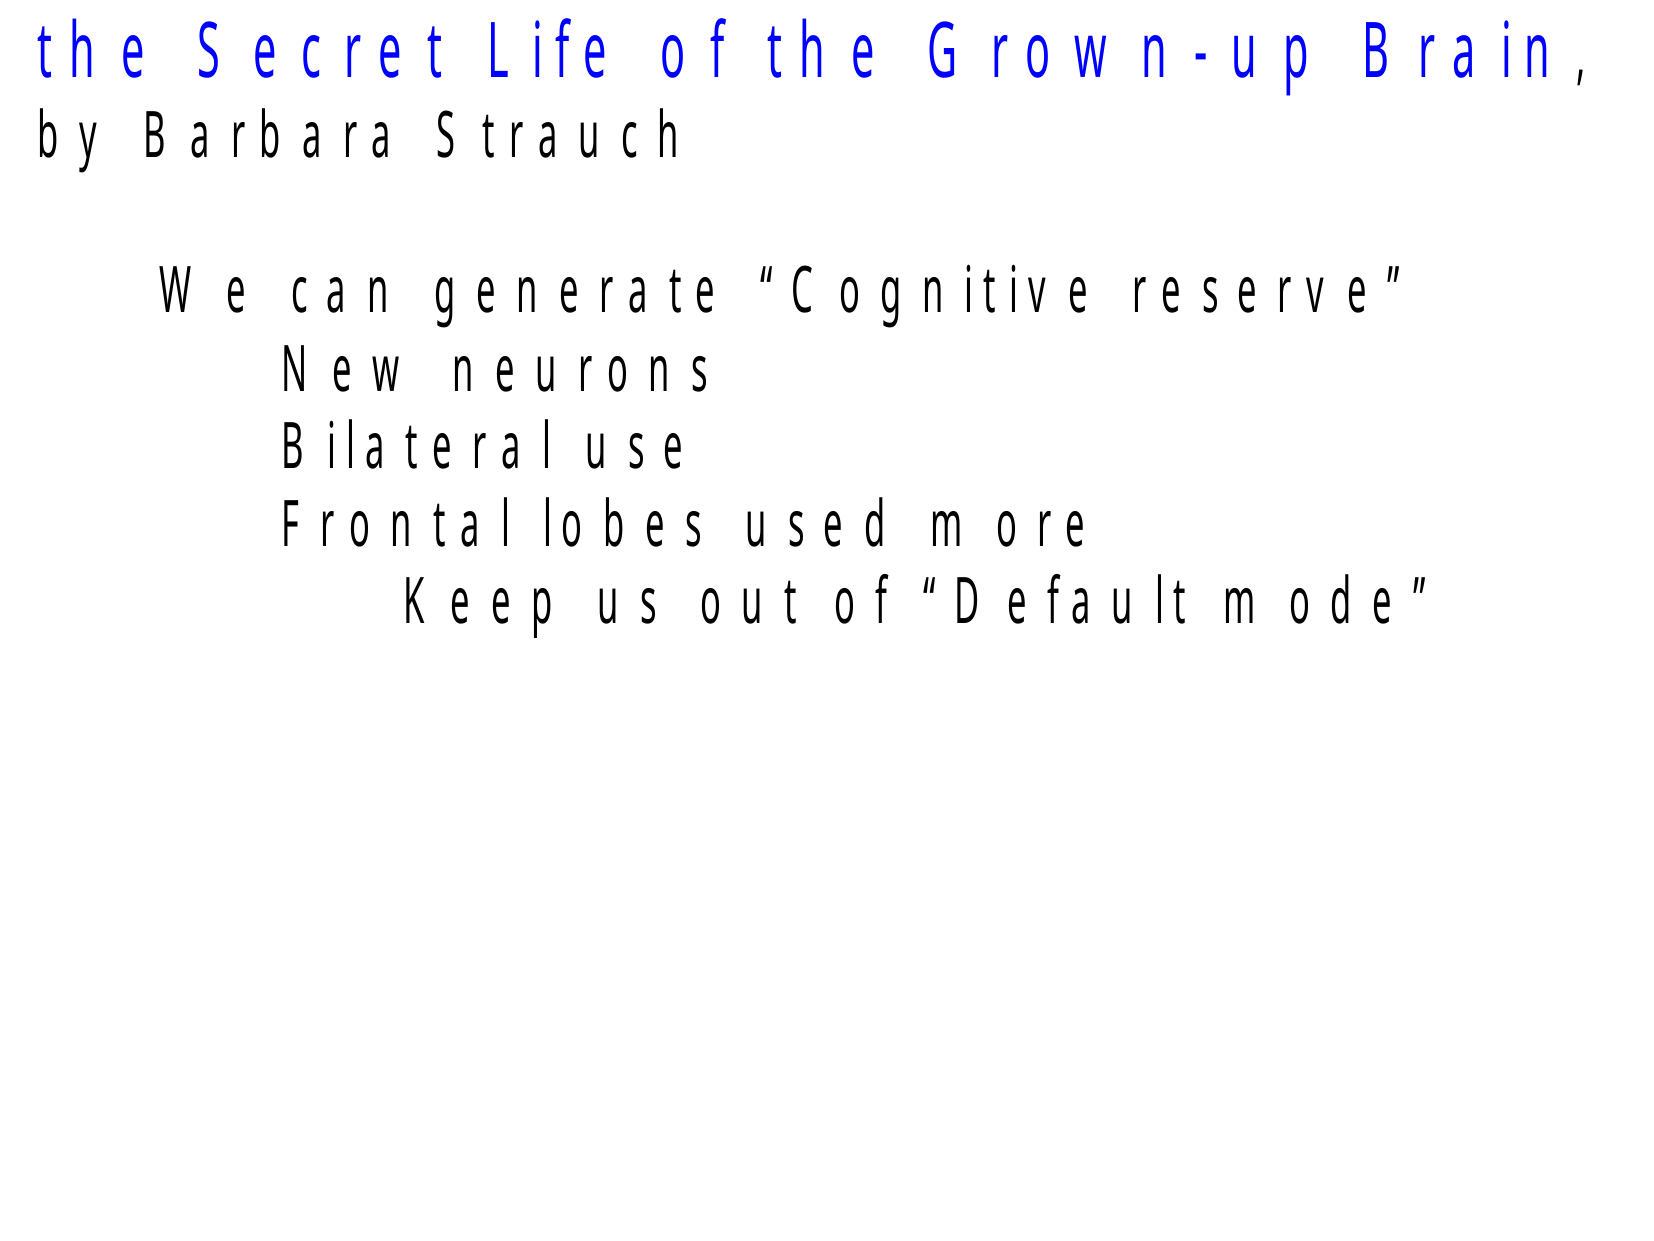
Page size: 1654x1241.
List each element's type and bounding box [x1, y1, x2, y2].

picture [37, 0, 1654, 638]
